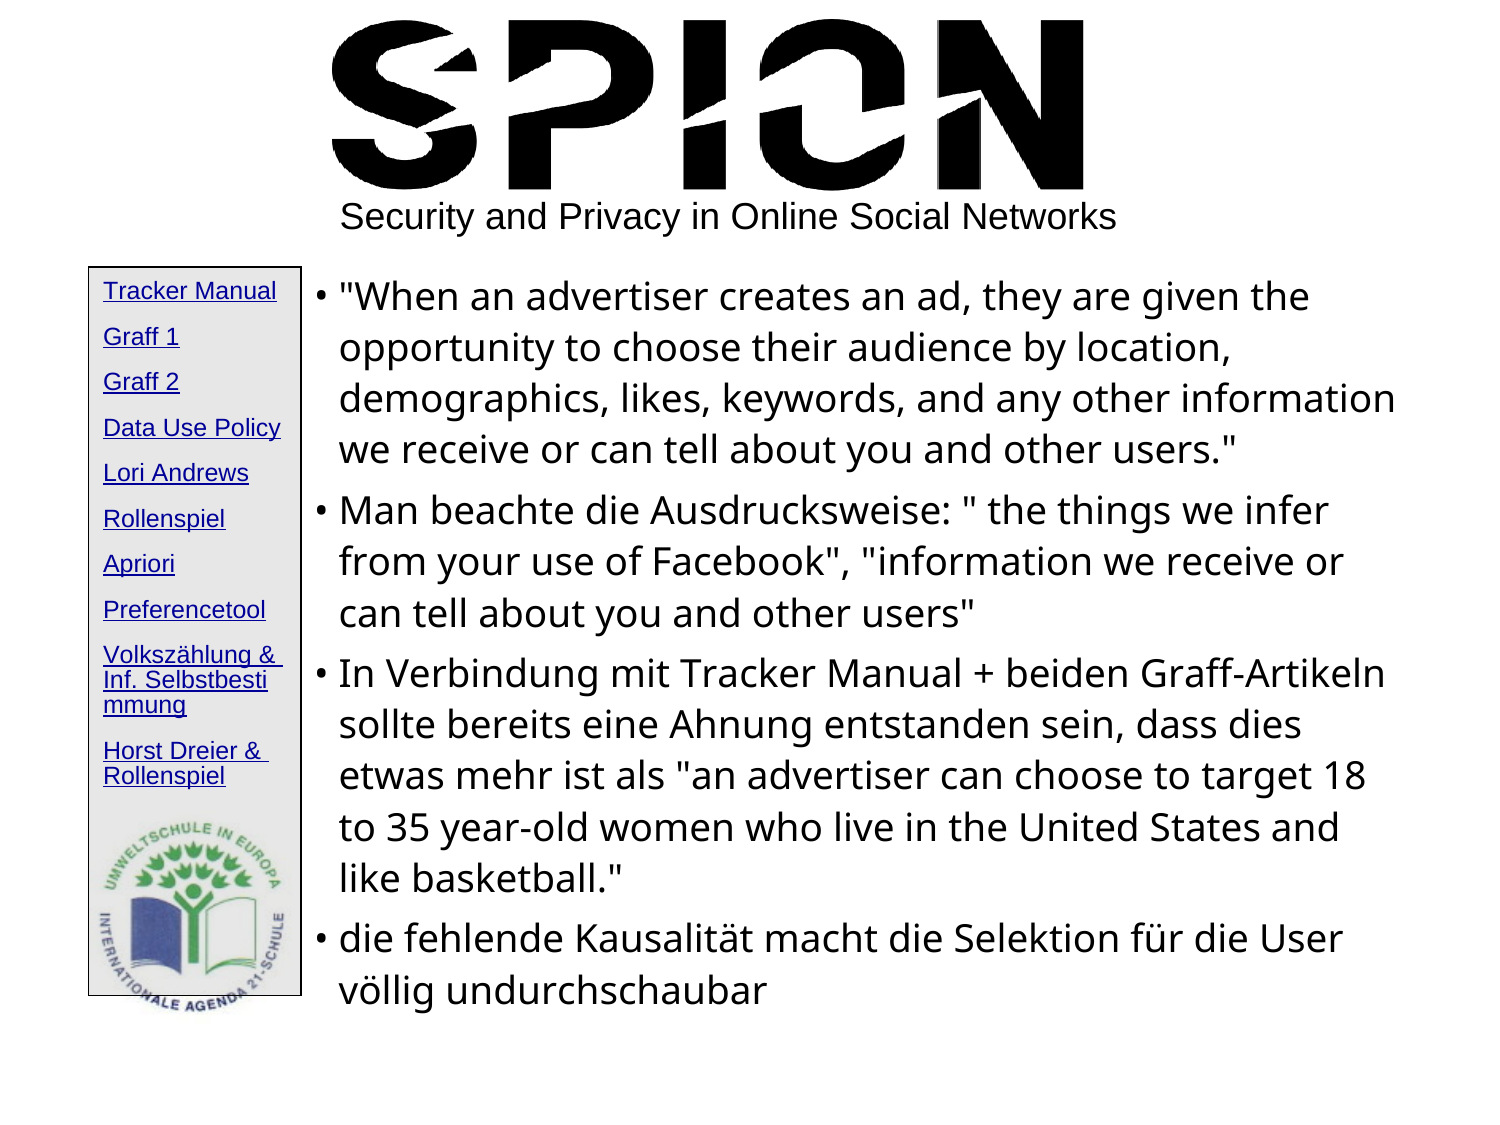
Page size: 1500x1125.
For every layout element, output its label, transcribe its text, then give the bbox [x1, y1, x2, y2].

list "When an advertiser creates an ad, they are given the opportunity to choose their audience by location, demographics, likes, keywords, and any other information we receive or can tell about you and other users." Man beachte die Ausdrucksweise: " the things we infer from your use of Facebook", "information we receive or can tell about you and other users" In Verbindung mit Tracker Manual + beiden Graff-Artikeln sollte bereits eine Ahnung entstanden sein, dass dies etwas mehr ist als "an advertiser can choose to target 18 to 35 year-old women who live in the United States and like basketball." die fehlende Kausalität macht die Selektion für die User völlig undurchschaubar [312, 267, 1412, 1027]
picture [324, 0, 1093, 208]
picture [88, 996, 293, 1024]
